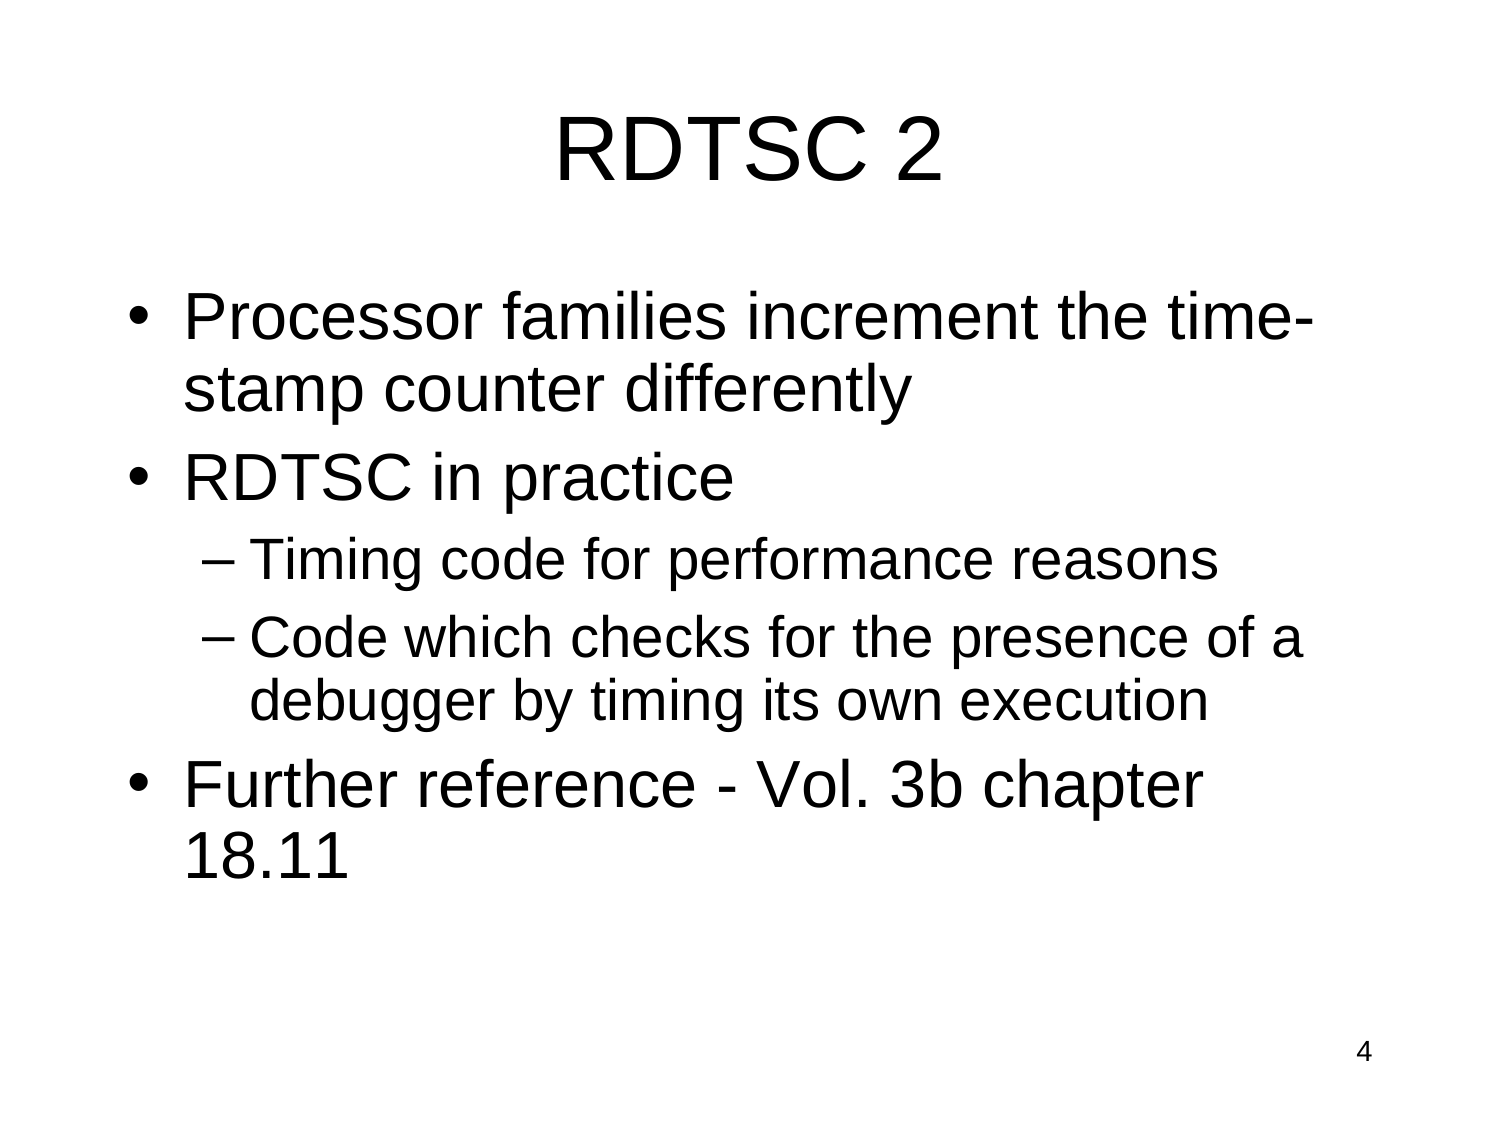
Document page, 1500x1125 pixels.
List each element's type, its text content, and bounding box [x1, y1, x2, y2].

text_box <number> [1074, 1025, 1388, 1101]
title RDTSC 2 [112, 49, 1388, 238]
list Processor families increment the time-stamp counter differently RDTSC in practice Timing code for performance reasons Code which checks for the presence of a debugger by timing its own execution Further reference - Vol. 3b chapter 18.11 [112, 275, 1388, 951]
